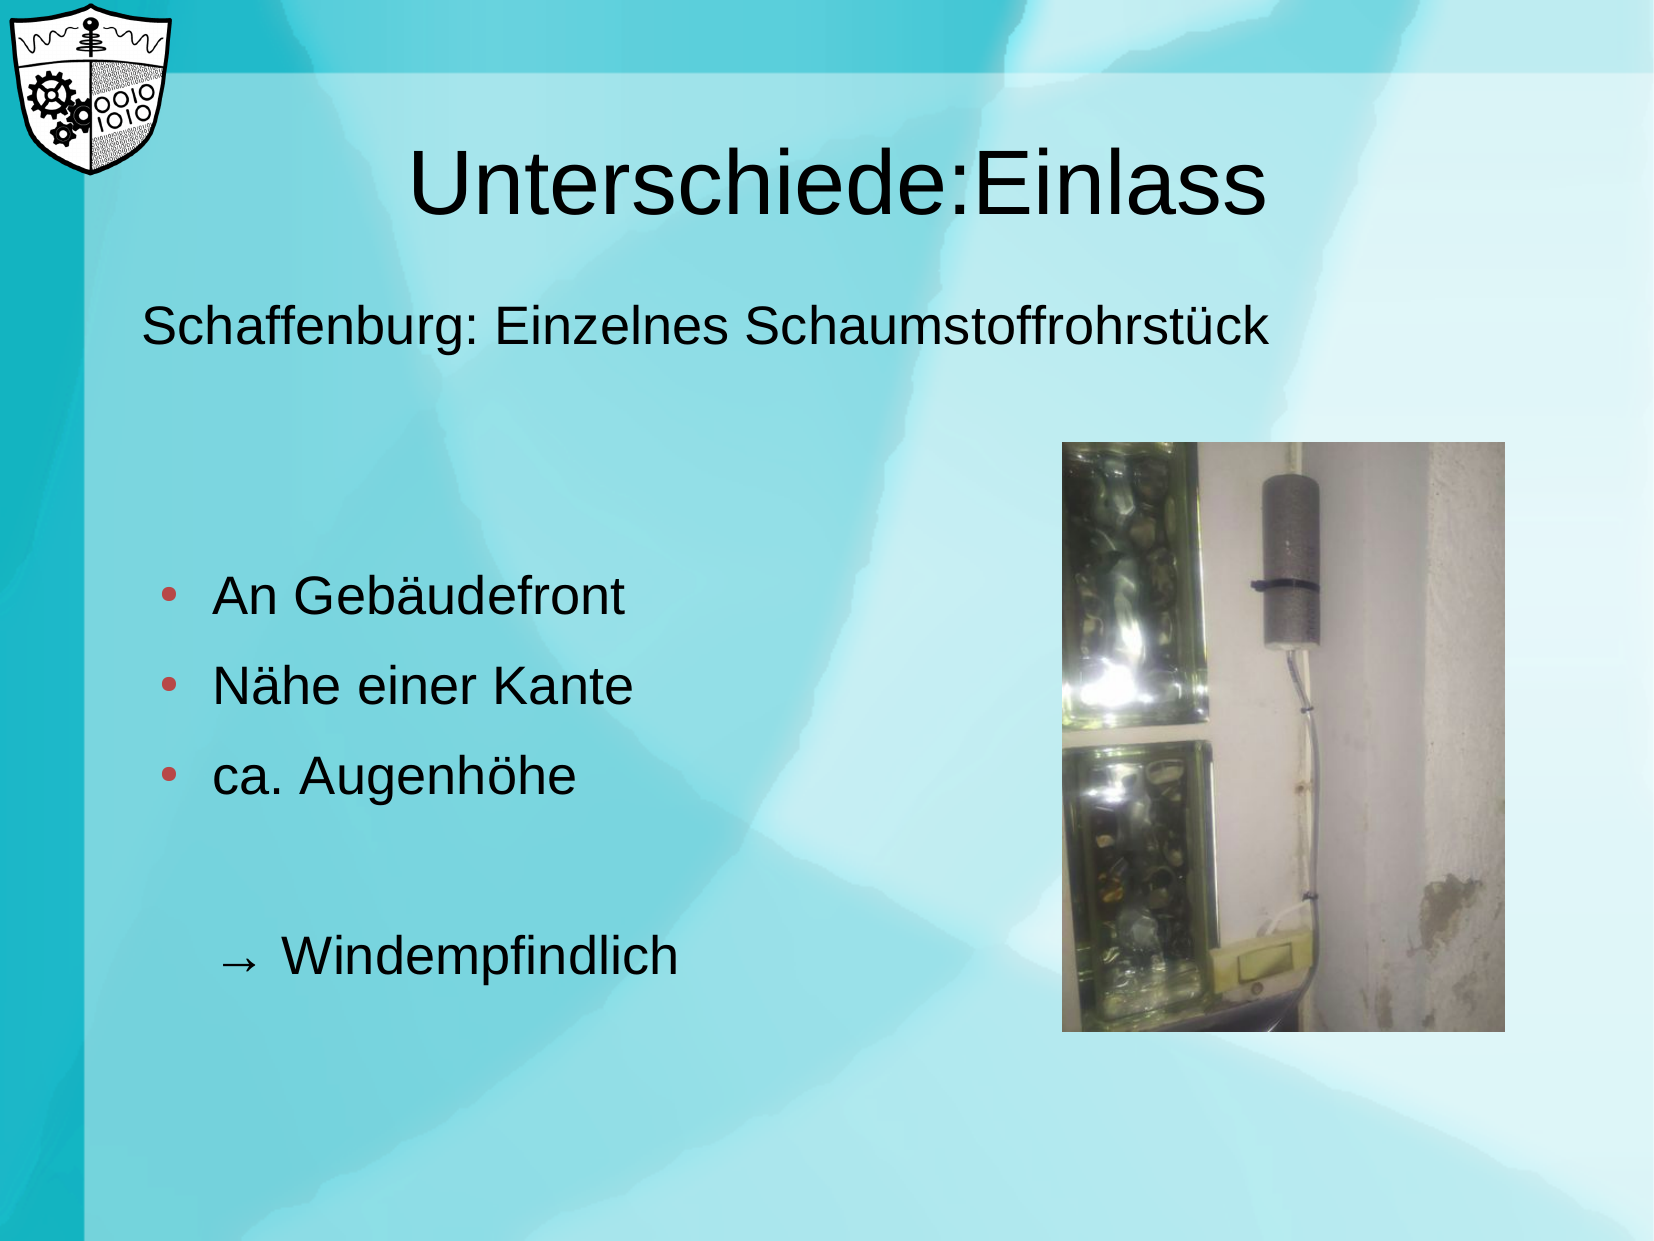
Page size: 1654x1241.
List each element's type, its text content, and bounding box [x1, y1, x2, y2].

list Schaffenburg: Einzelnes Schaumstoffrohrstück An Gebäudefront Nähe einer Kante ca. Augenhöhe → Windempfindlich [141, 295, 1506, 1133]
title Unterschiede:Einlass [94, 78, 1583, 287]
picture [0, 0, 1654, 1241]
